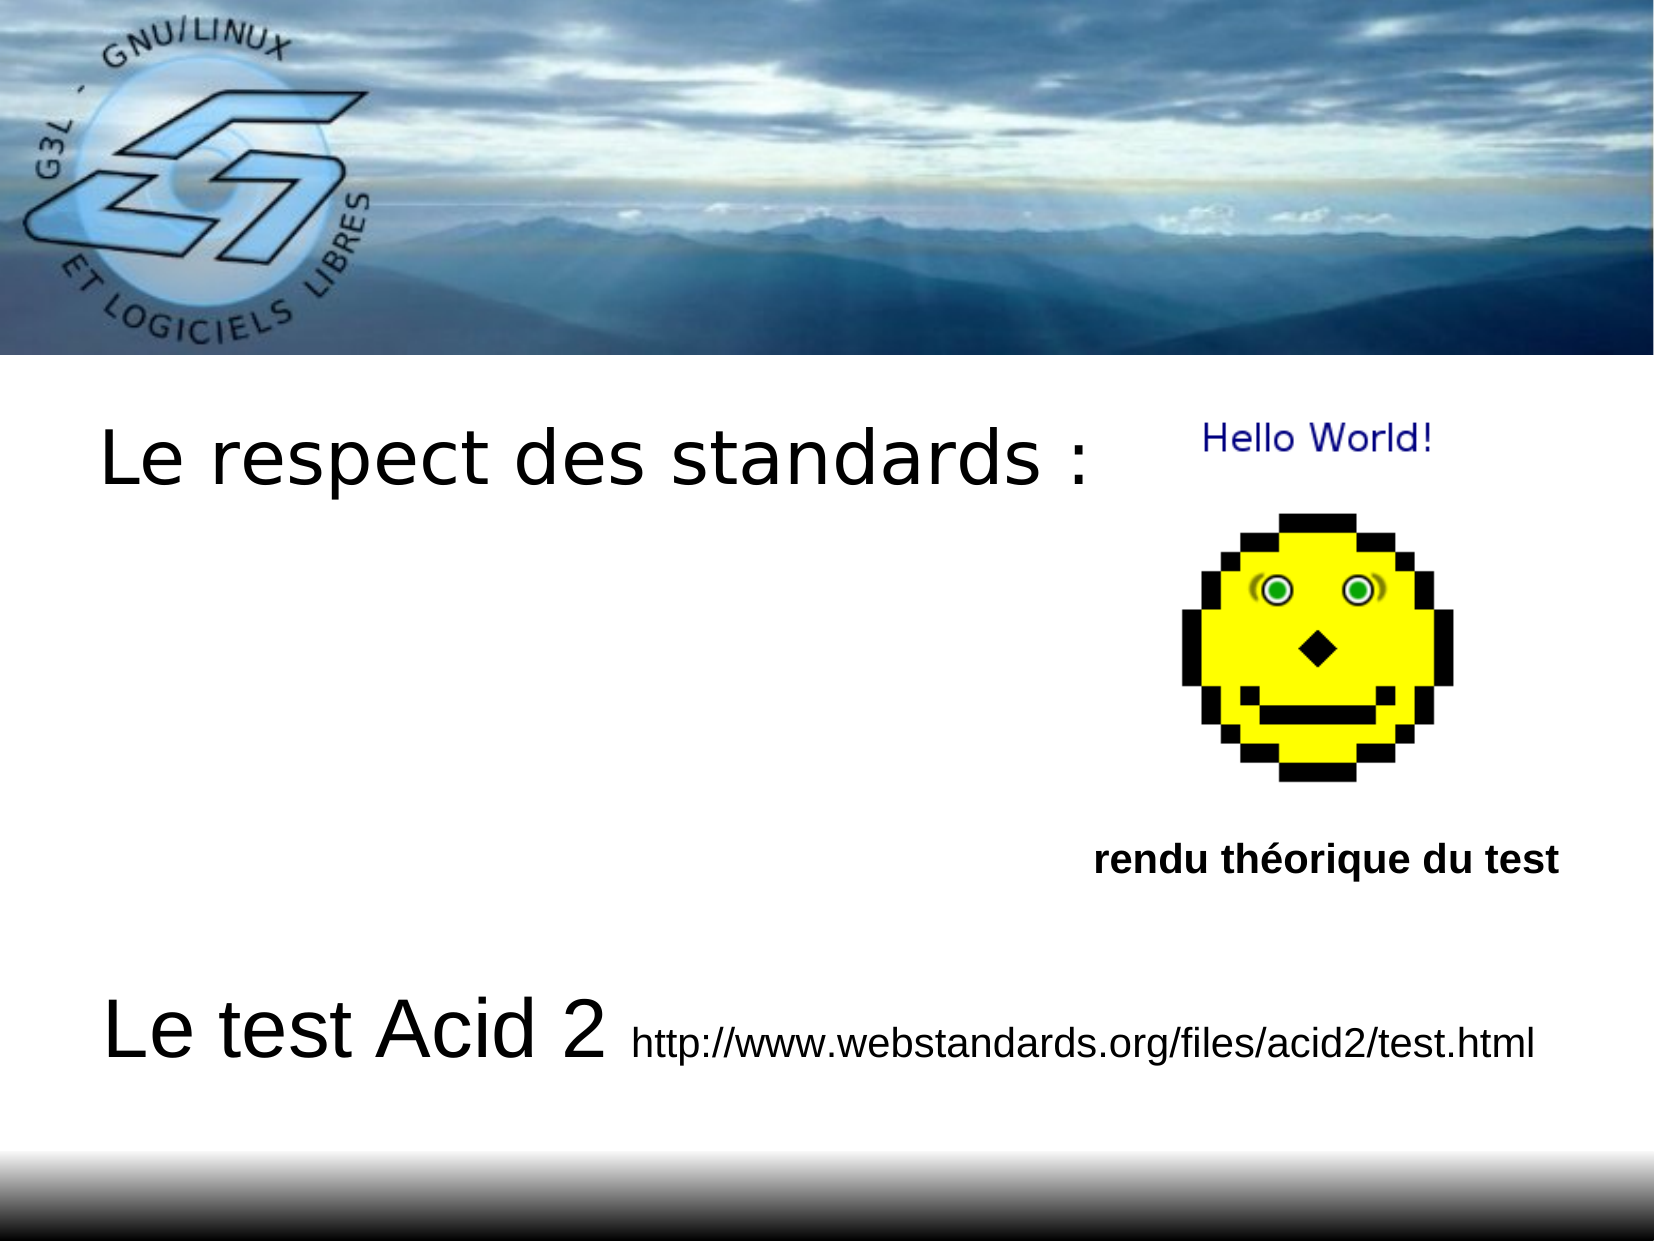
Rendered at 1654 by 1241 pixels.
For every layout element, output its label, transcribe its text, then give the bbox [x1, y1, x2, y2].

picture [0, 0, 1654, 355]
picture [1155, 407, 1486, 795]
text_box rendu théorique du test [1078, 828, 1654, 890]
text_box Le test Acid 2 http://www.webstandards.org/files/acid2/test.html [64, 974, 1581, 1083]
text_box [0, 1151, 1654, 1241]
text_box Le respect des standards : [83, 407, 1088, 510]
